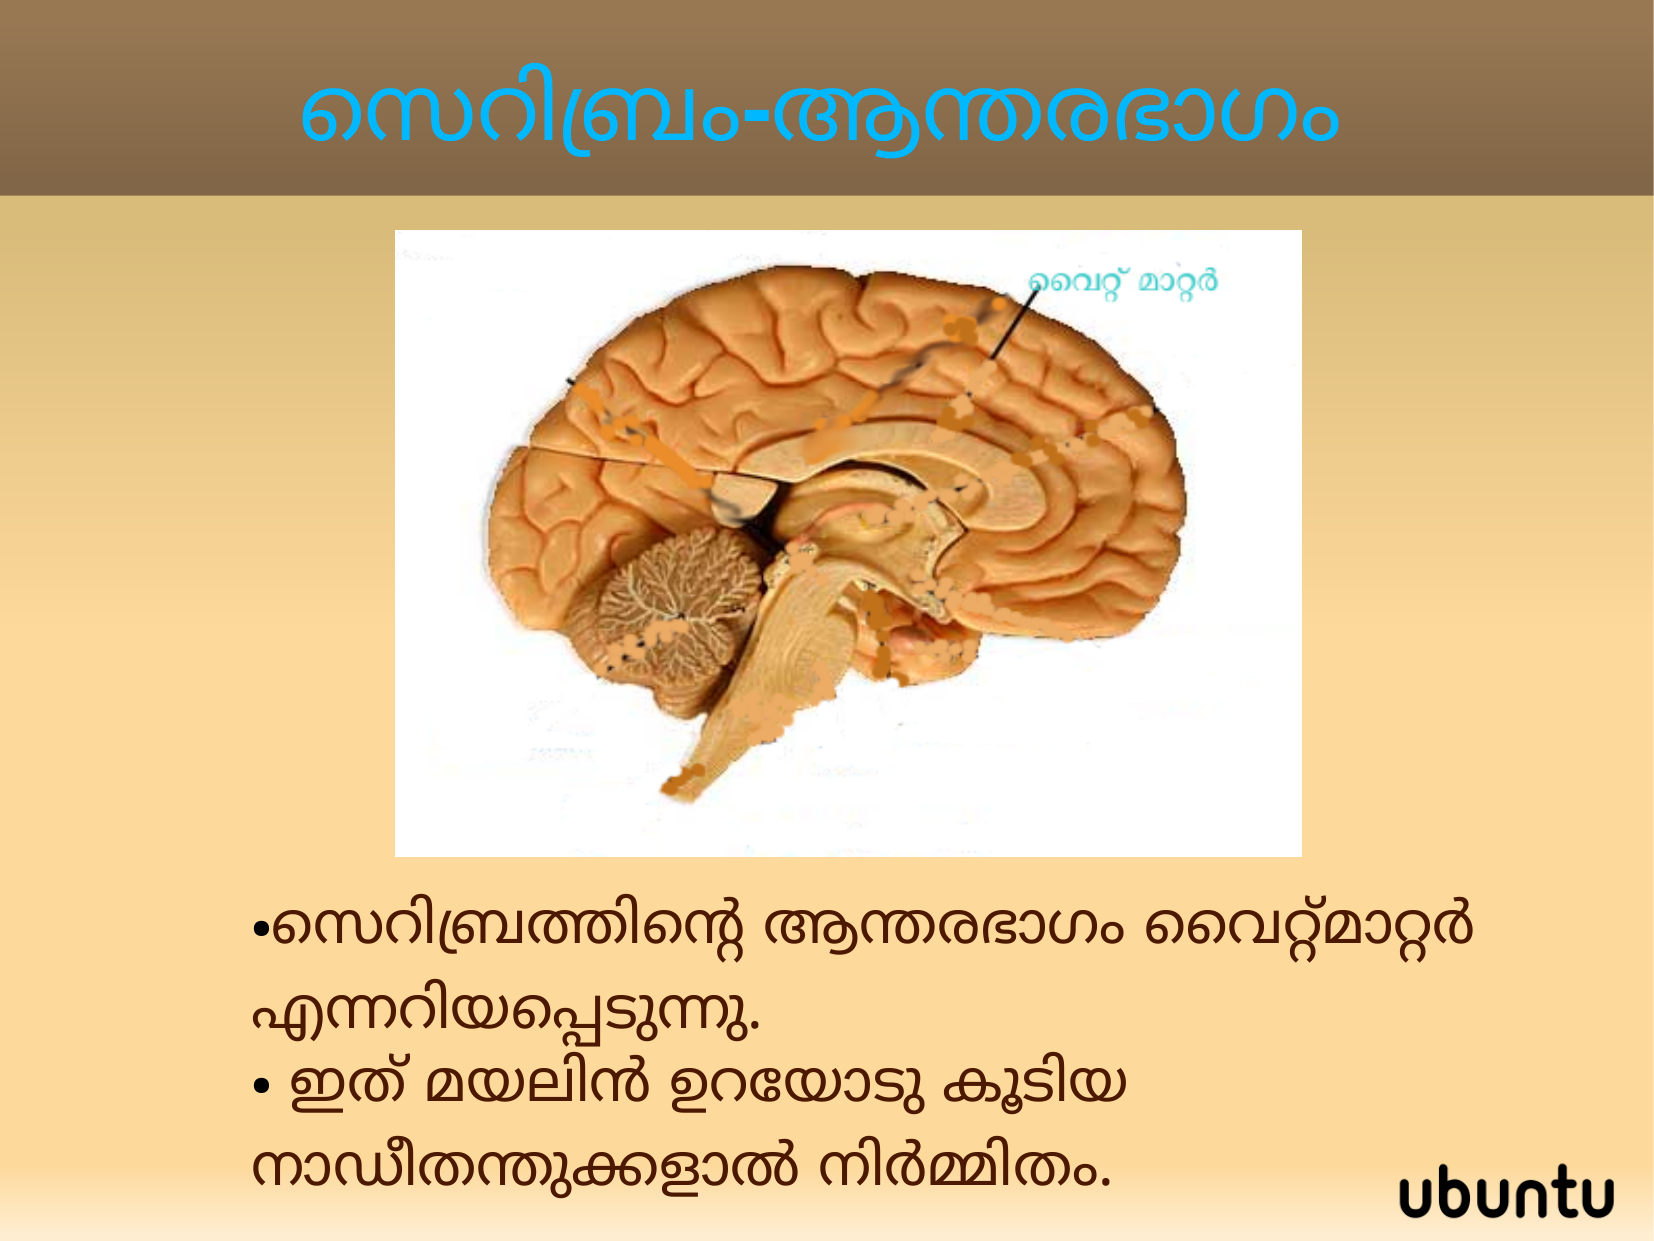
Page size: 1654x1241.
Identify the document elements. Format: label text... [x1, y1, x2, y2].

text_box സെറിബ്രത്തിന്റെ ആന്തരഭാഗം വൈറ്റ്മാറ്റര്‍ എന്നറിയപ്പെടുന്നു. ഇത് മയലിന്‍ ഉറയോടു കൂടിയ നാഡീതന്തുക്കളാല്‍ നിര്‍മ്മിതം. [236, 886, 1565, 1182]
title സെറിബ്രം-ആന്തരഭാഗം [76, 13, 1565, 206]
picture [0, 0, 1654, 1241]
